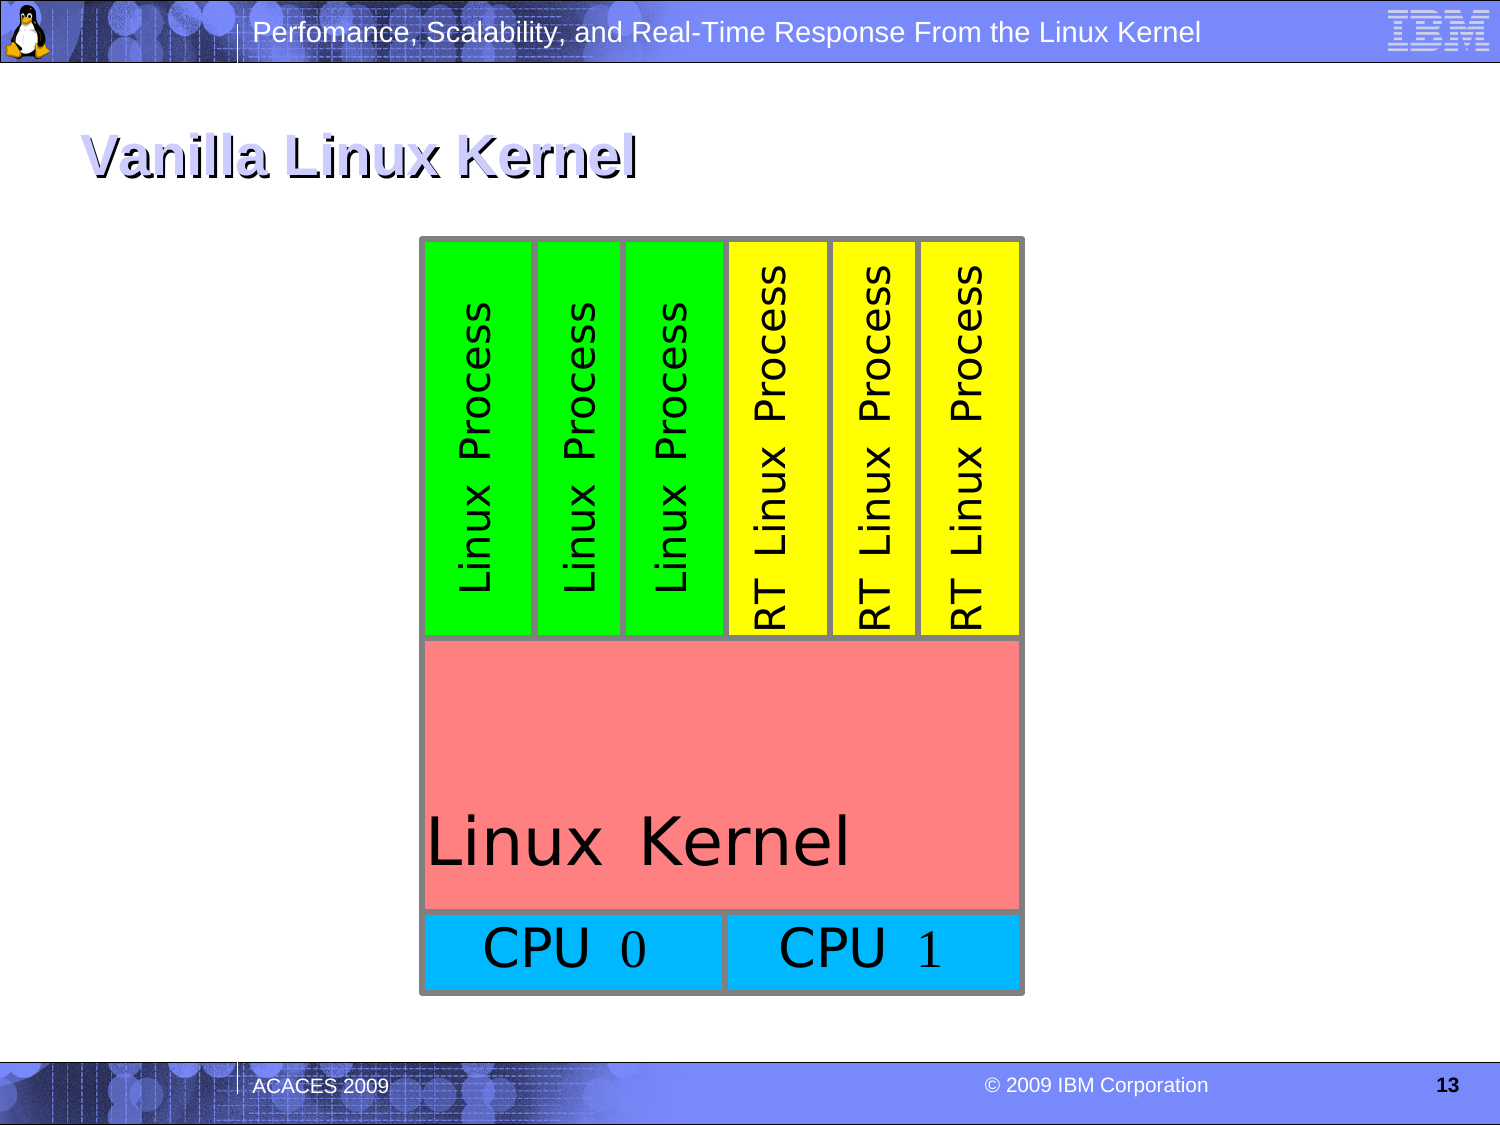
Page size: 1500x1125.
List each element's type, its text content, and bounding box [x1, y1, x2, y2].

text_box Linux Process [623, 239, 727, 637]
text_box RT Linux Process [918, 239, 1022, 637]
text_box Linux Process [422, 239, 535, 637]
text_box RT Linux Process [830, 239, 918, 637]
picture [0, 1063, 1500, 1124]
text_box CPU 0 [422, 912, 726, 993]
text_box CPU 1 [726, 913, 1022, 993]
text_box Linux Kernel [566, 803, 730, 892]
text_box [422, 637, 1022, 913]
text_box RT Linux Process [727, 239, 830, 637]
picture [1, 1, 1500, 62]
text_box Linux Process [535, 239, 623, 637]
title Vanilla Linux Kernel [79, 124, 1433, 192]
